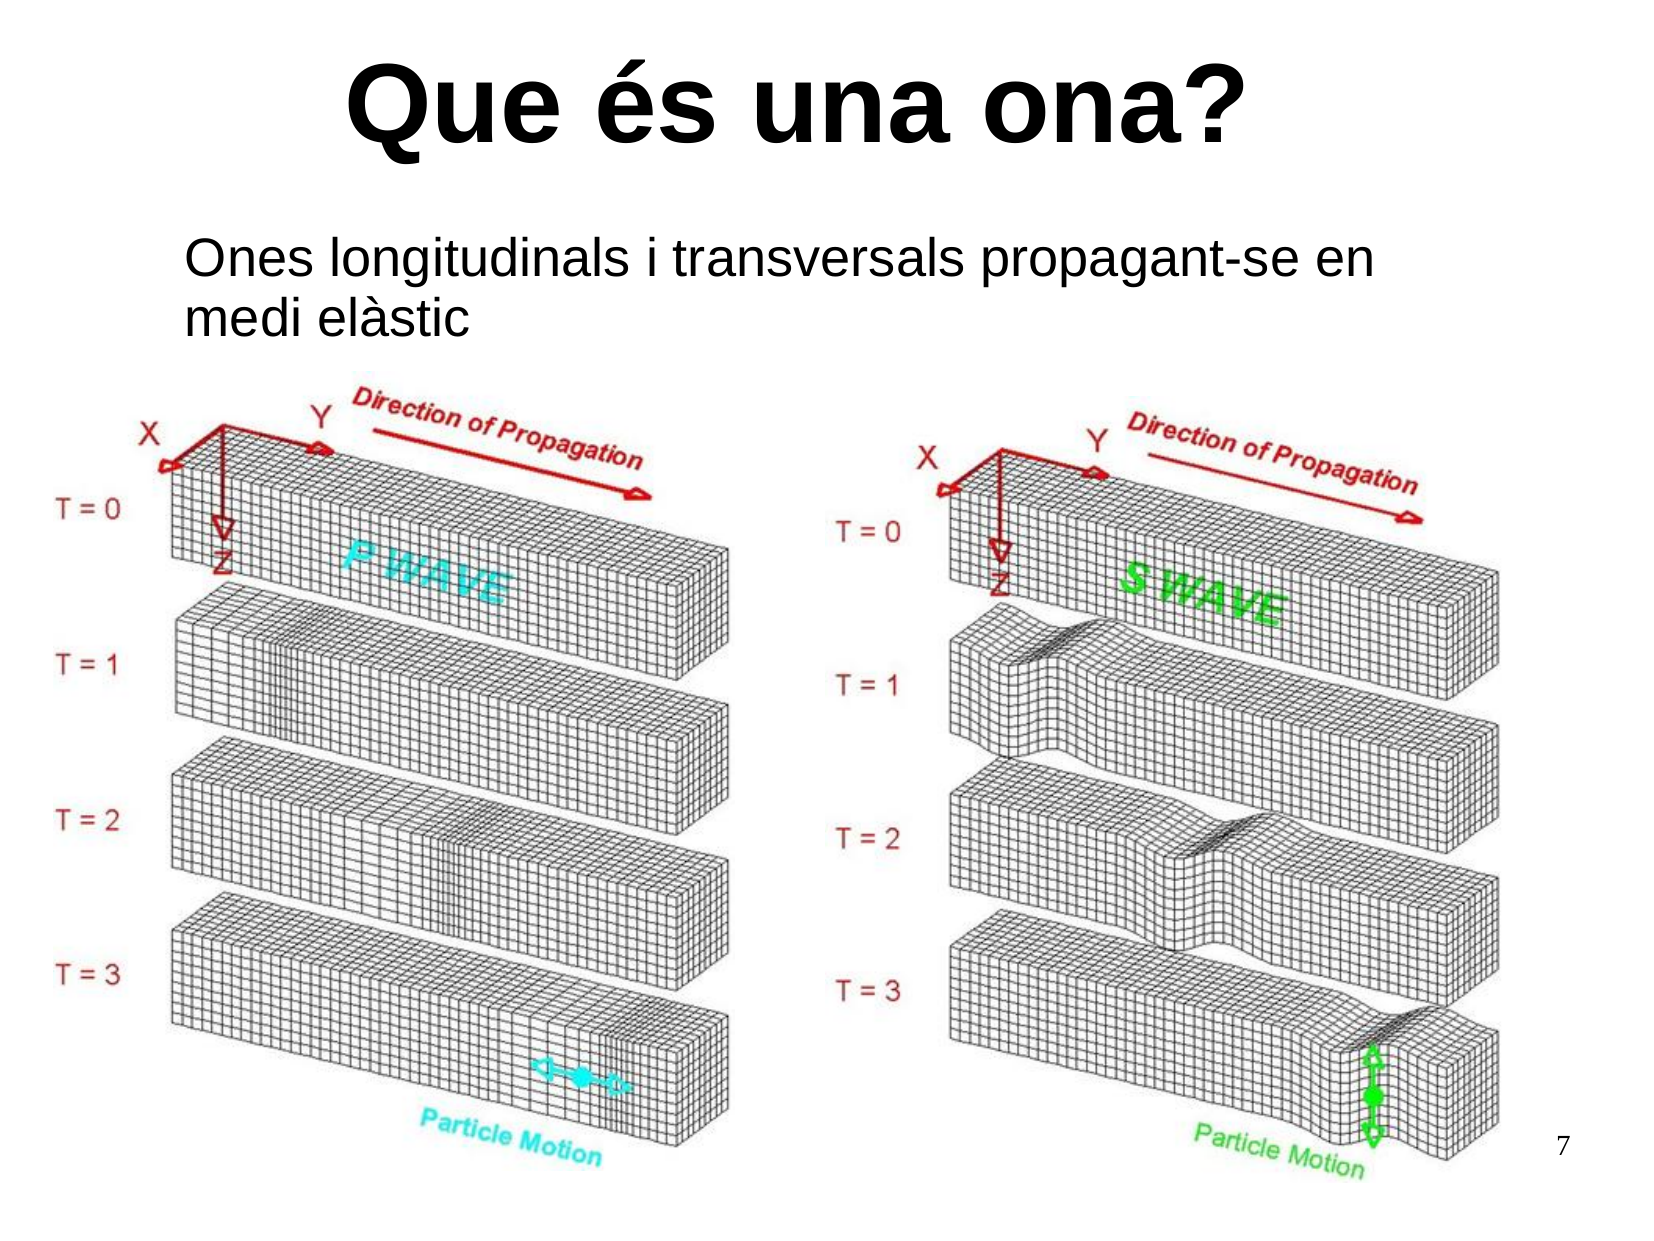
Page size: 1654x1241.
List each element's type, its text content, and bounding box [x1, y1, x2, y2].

text_box Ones longitudinals i transversals propagant-se en medi elàstic [170, 219, 1436, 356]
text_box Que és una ona? [329, 33, 1290, 174]
picture [53, 371, 735, 1171]
picture [825, 396, 1509, 1183]
